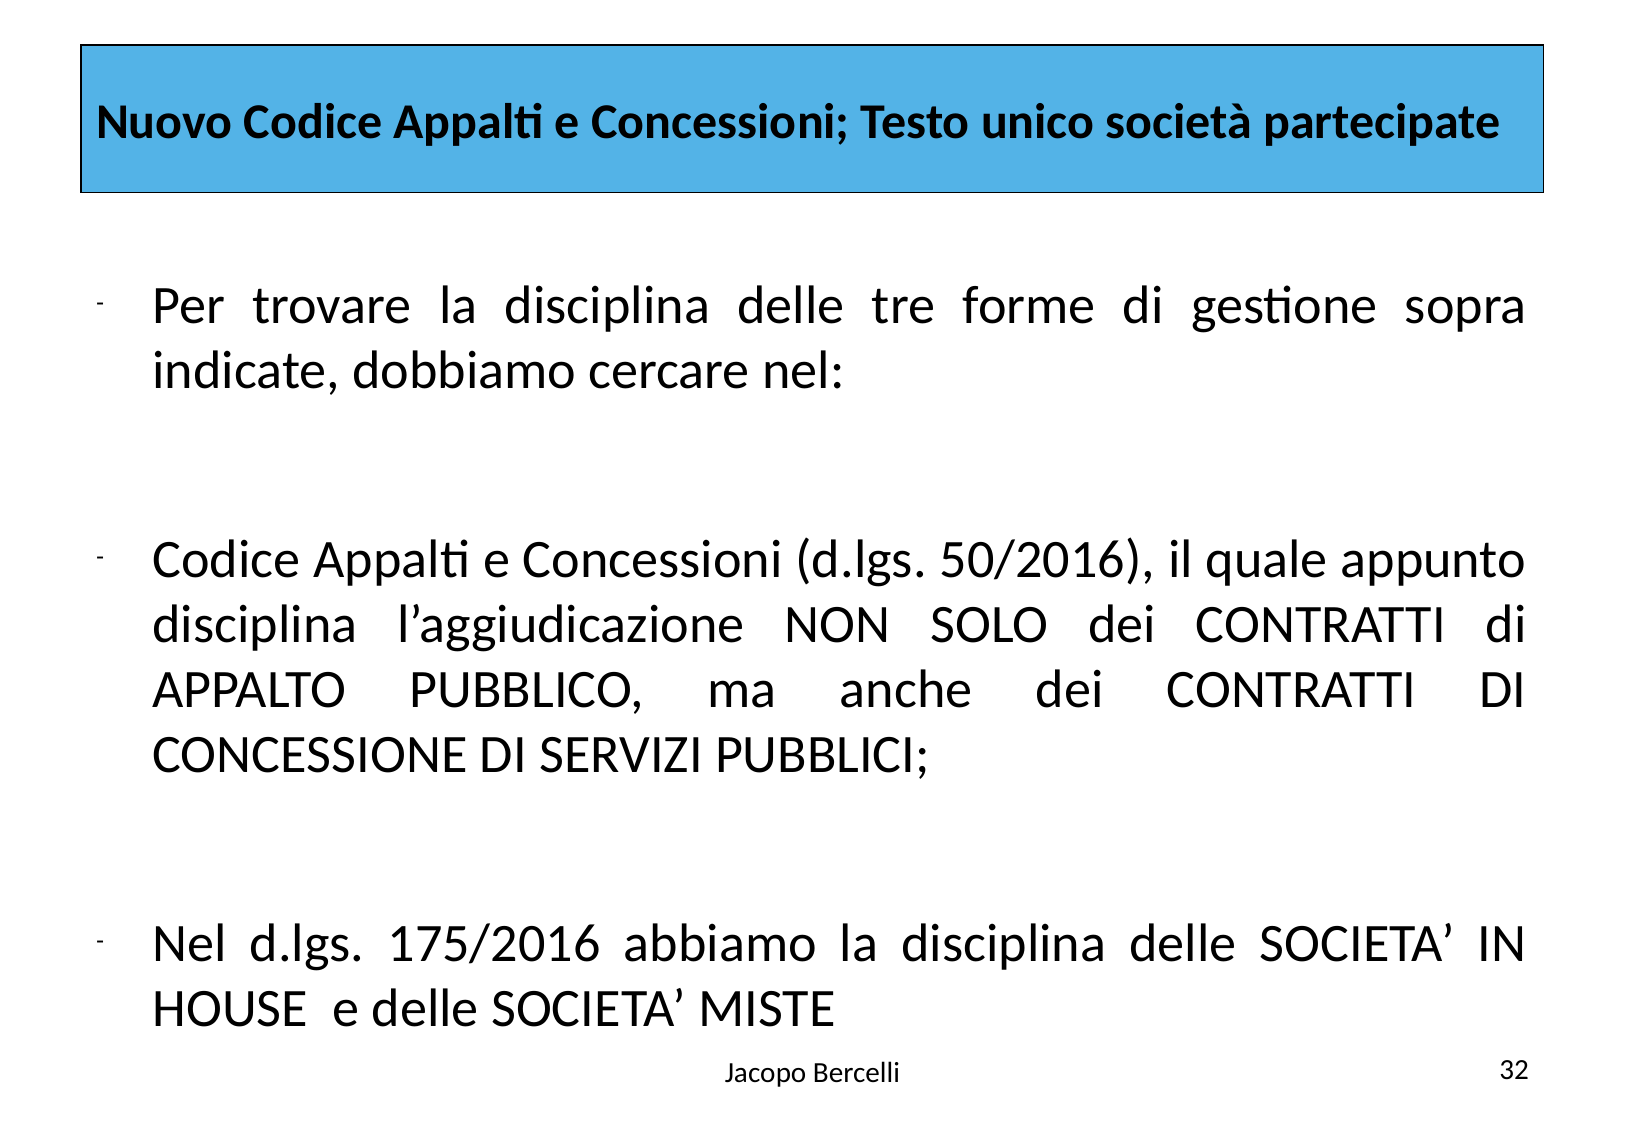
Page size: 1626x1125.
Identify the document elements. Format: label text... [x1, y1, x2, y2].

title Nuovo Codice Appalti e Concessioni; Testo unico società partecipate [81, 45, 1544, 193]
list Per trovare la disciplina delle tre forme di gestione sopra indicate, dobbiamo cercare nel: Codice Appalti e Concessioni (d.lgs. 50/2016), il quale appunto disciplina l’aggiudicazione NON SOLO dei CONTRATTI di APPALTO PUBBLICO, ma anche dei CONTRATTI DI CONCESSIONE DI SERVIZI PUBBLICI; Nel d.lgs. 175/2016 abbiamo la disciplina delle SOCIETA’ IN HOUSE e delle SOCIETA’ MISTE [81, 262, 1544, 1005]
text_box Jacopo Bercelli [633, 1046, 992, 1097]
slide_number <numero> [1164, 1042, 1544, 1103]
